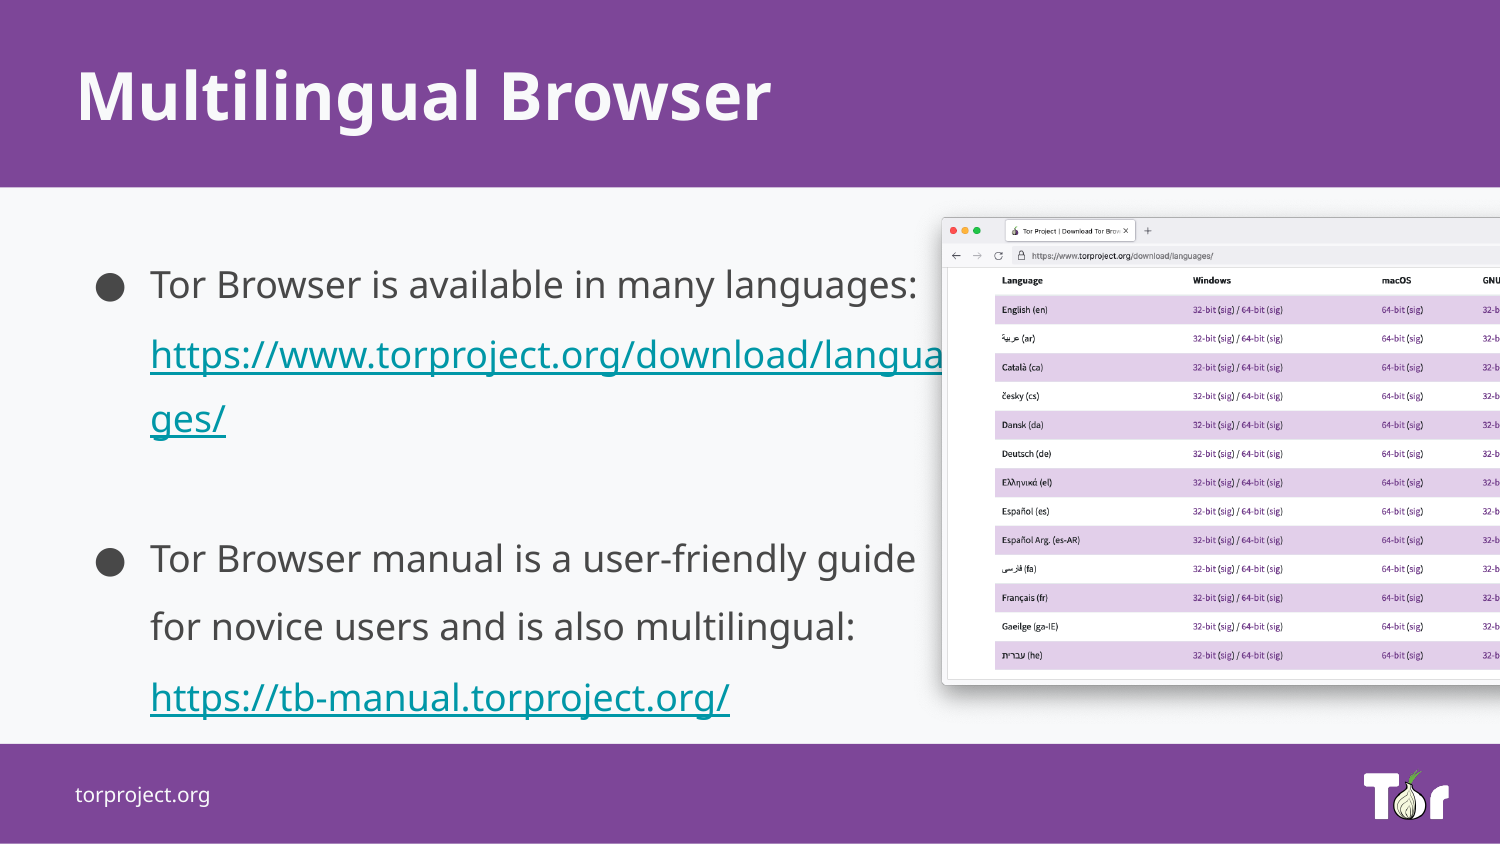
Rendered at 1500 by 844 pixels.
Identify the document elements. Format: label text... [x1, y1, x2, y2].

picture [1364, 768, 1449, 820]
picture [909, 195, 1500, 728]
title Multilingual Browser [75, 46, 1436, 141]
list Tor Browser is available in many languages: https://www.torproject.org/download/languages/ Tor Browser manual is a user-friendly guide for novice users and is also multilingual: https://tb-manual.torproject.org/ [75, 187, 950, 713]
